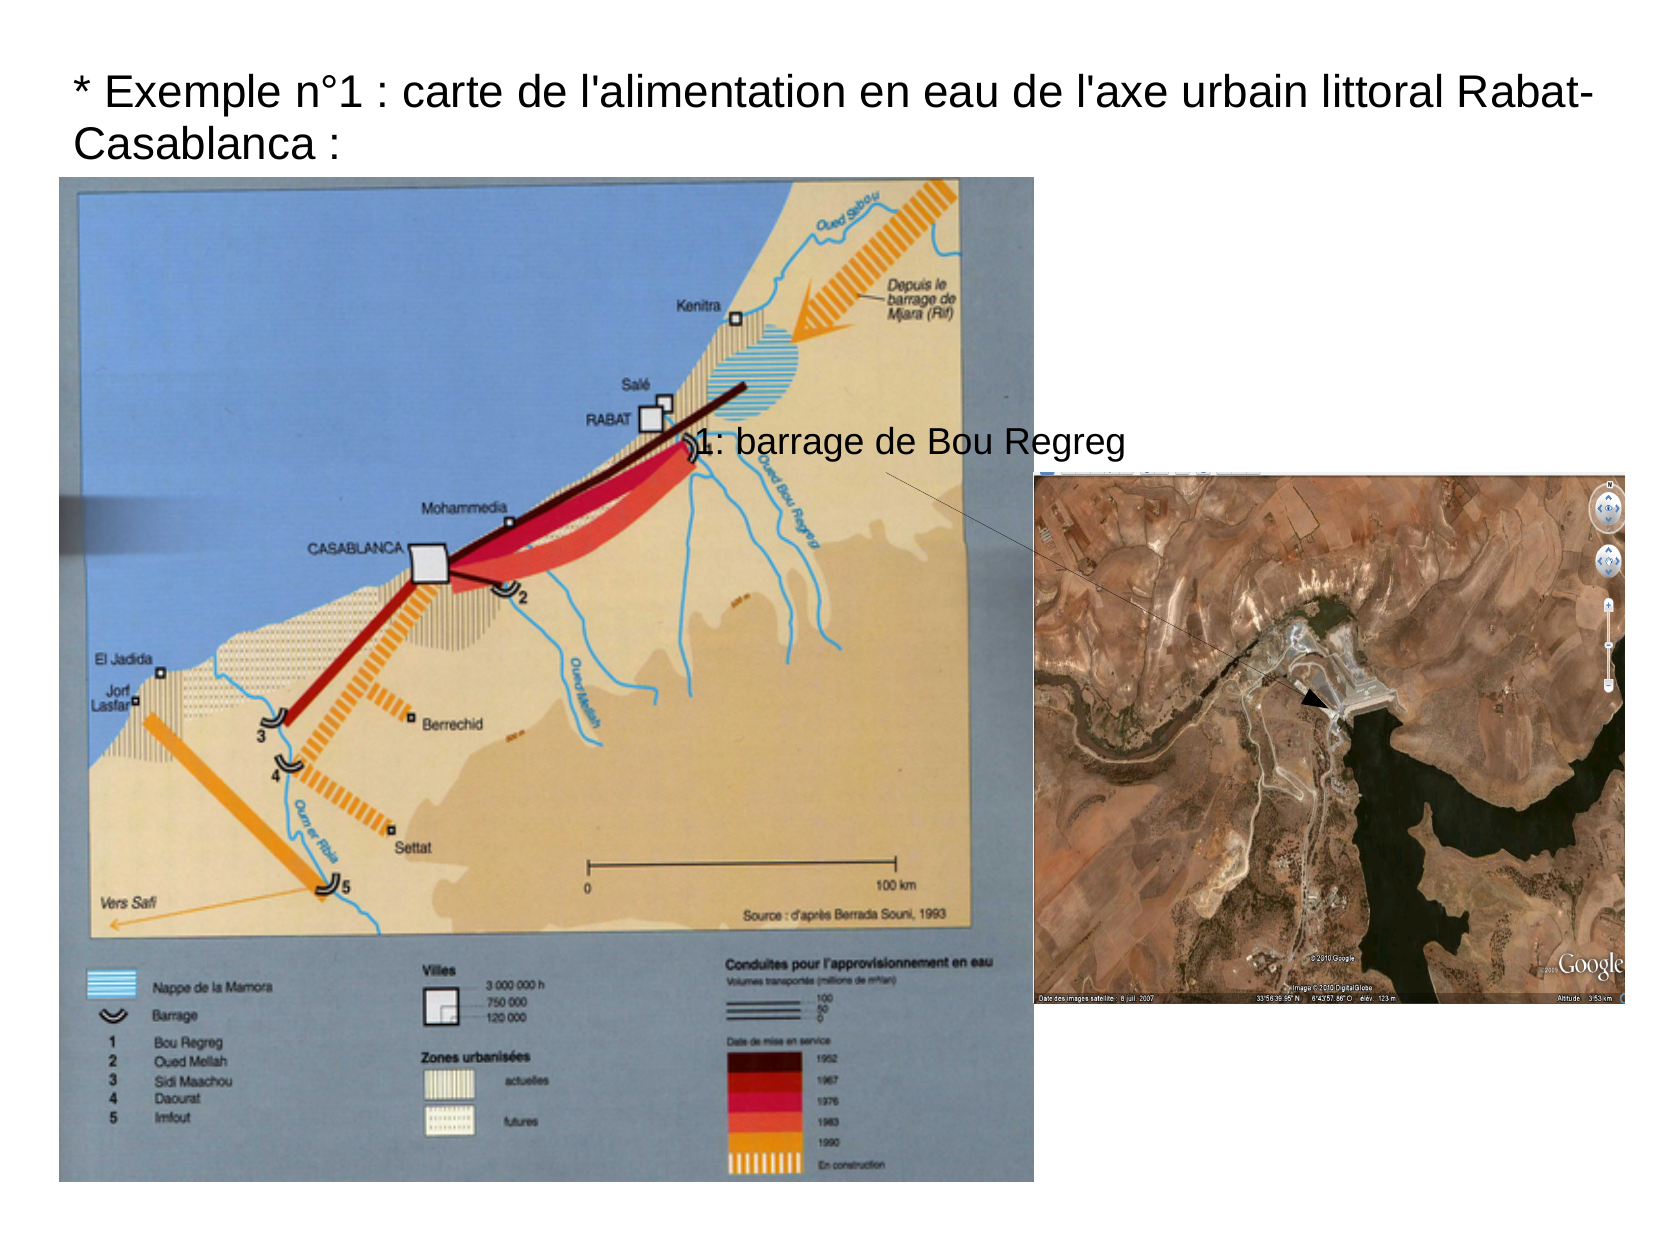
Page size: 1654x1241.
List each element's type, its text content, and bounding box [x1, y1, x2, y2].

picture [59, 177, 1625, 1182]
text_box * Exemple n°1 : carte de l'alimentation en eau de l'axe urbain littoral Rabat-Casablanca : [59, 59, 1641, 176]
text_box 1: barrage de Bou Regreg [679, 413, 1152, 473]
